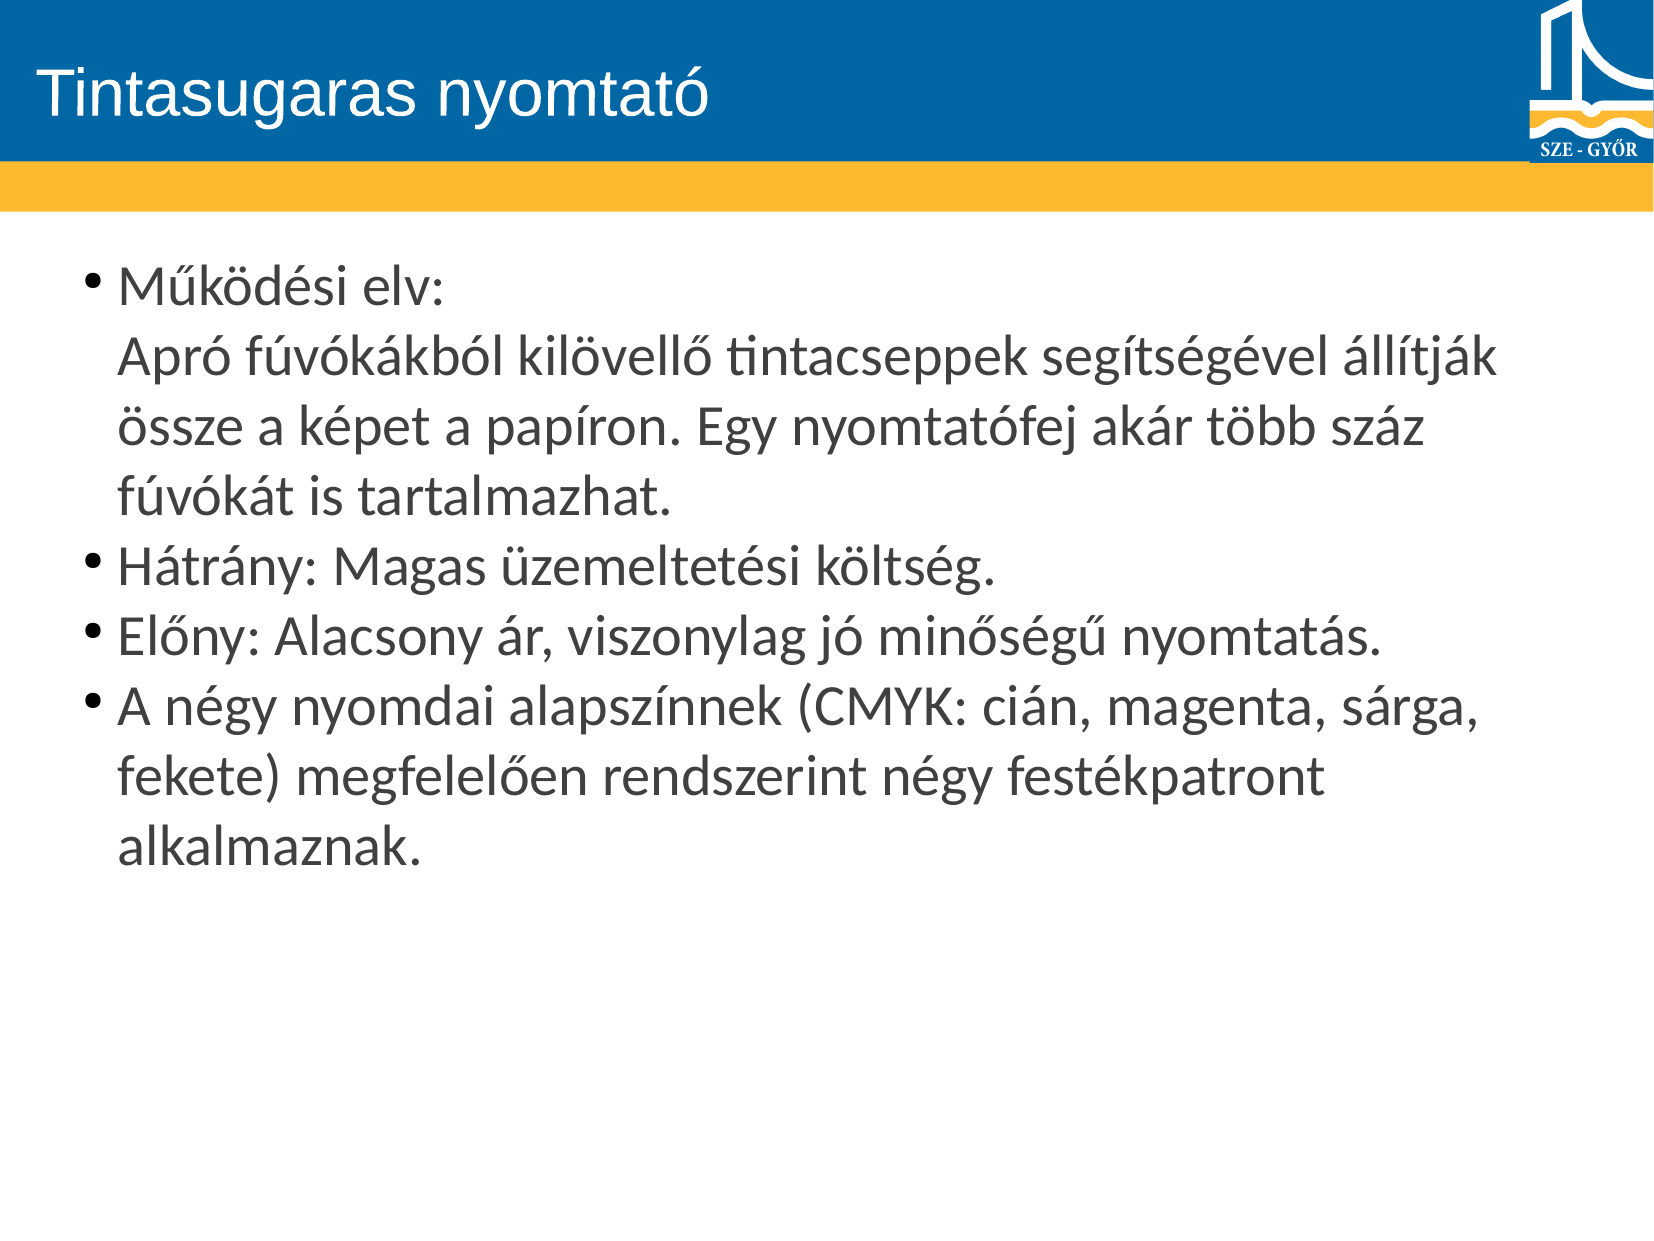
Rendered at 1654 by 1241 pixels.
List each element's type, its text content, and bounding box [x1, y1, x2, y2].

text_box Tintasugaras nyomtató [34, 48, 1524, 144]
text_box Működési elv: Apró fúvókákból kilövellő tintacseppek segítségével állítják össze a képet a papíron. Egy nyomtatófej akár több száz fúvókát is tartalmazhat. Hátrány: Magas üzemeltetési költség. Előny: Alacsony ár, viszonylag jó minőségű nyomtatás. A négy nyomdai alapszínnek (CMYK: cián, magenta, sárga, fekete) megfelelően rendszerint négy festékpatront alkalmaznak. [82, 247, 1571, 1198]
picture [1529, 0, 1654, 163]
